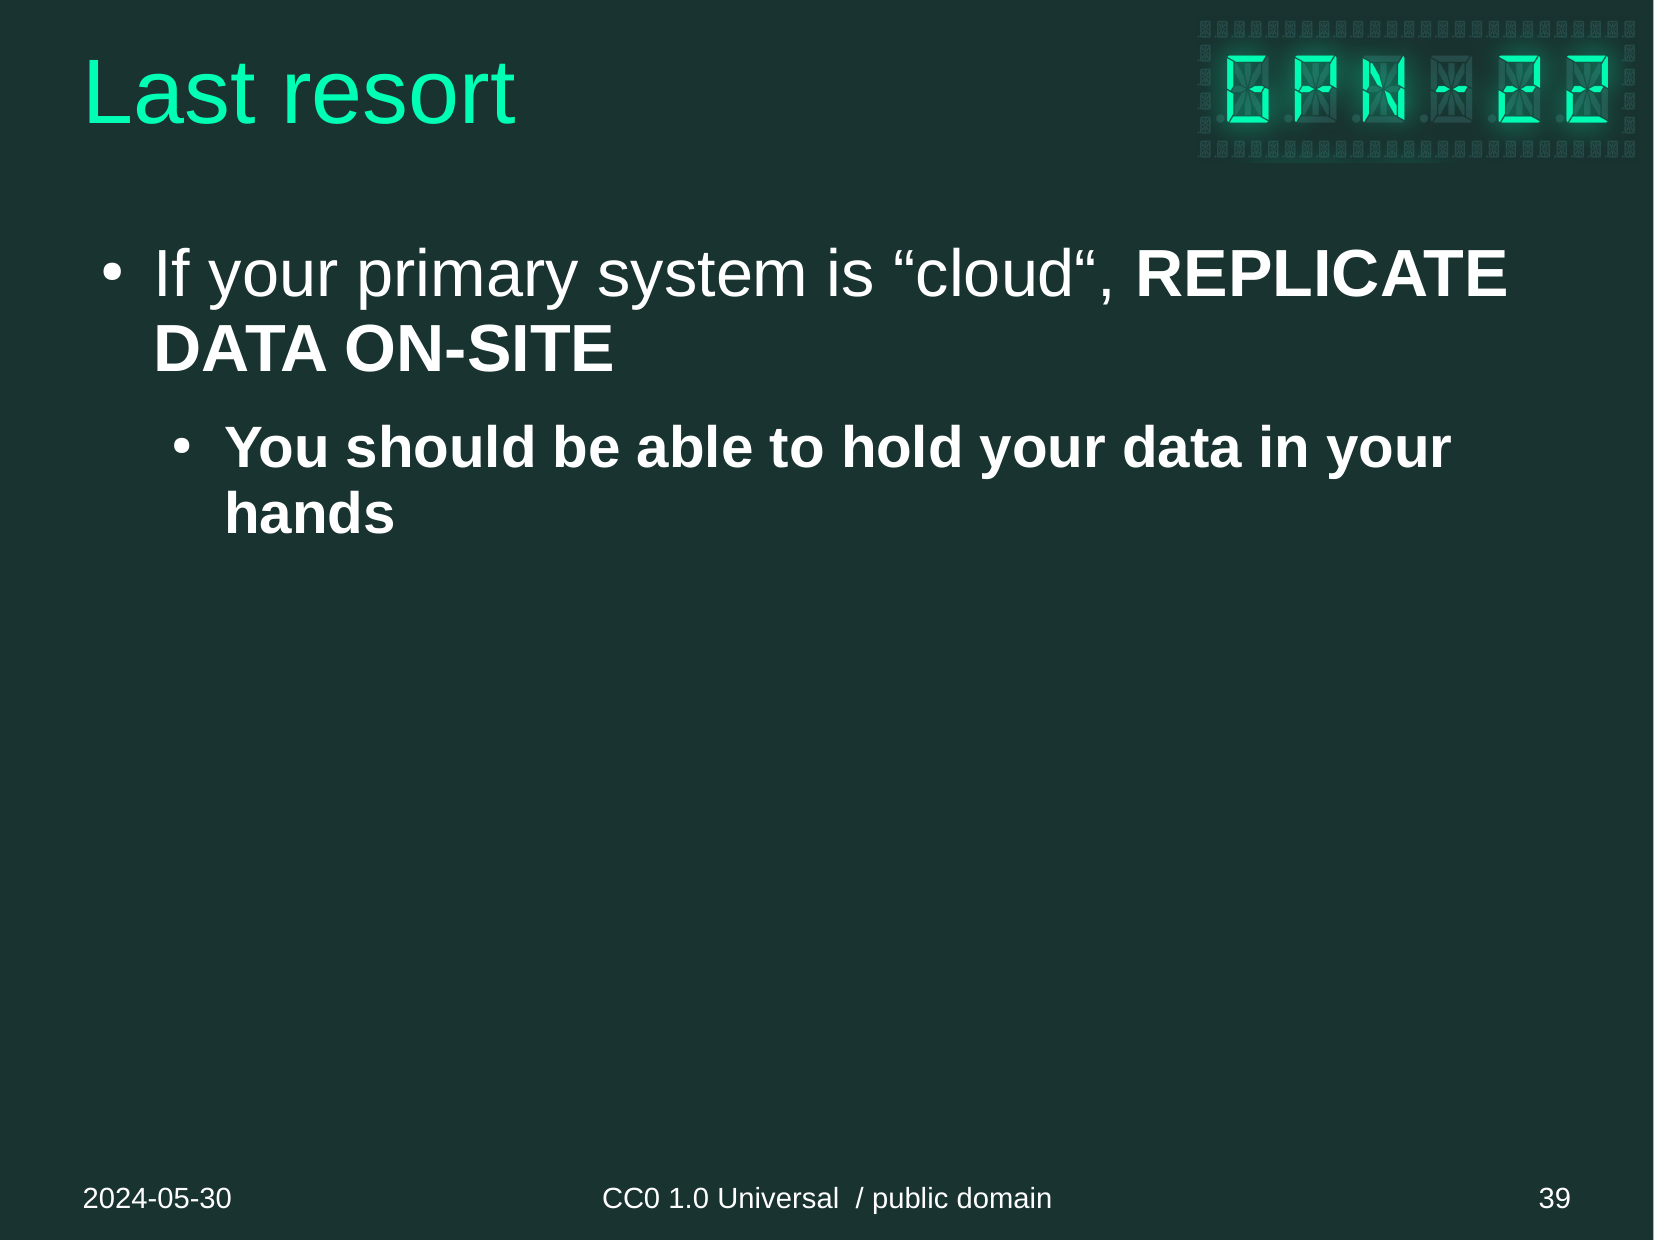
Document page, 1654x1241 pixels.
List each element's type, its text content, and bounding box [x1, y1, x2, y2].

picture [1196, 15, 1639, 163]
list If your primary system is “cloud“, REPLICATE DATA ON-SITE You should be able to hold your data in your hands [82, 236, 1571, 956]
title Last resort [82, 40, 1004, 143]
